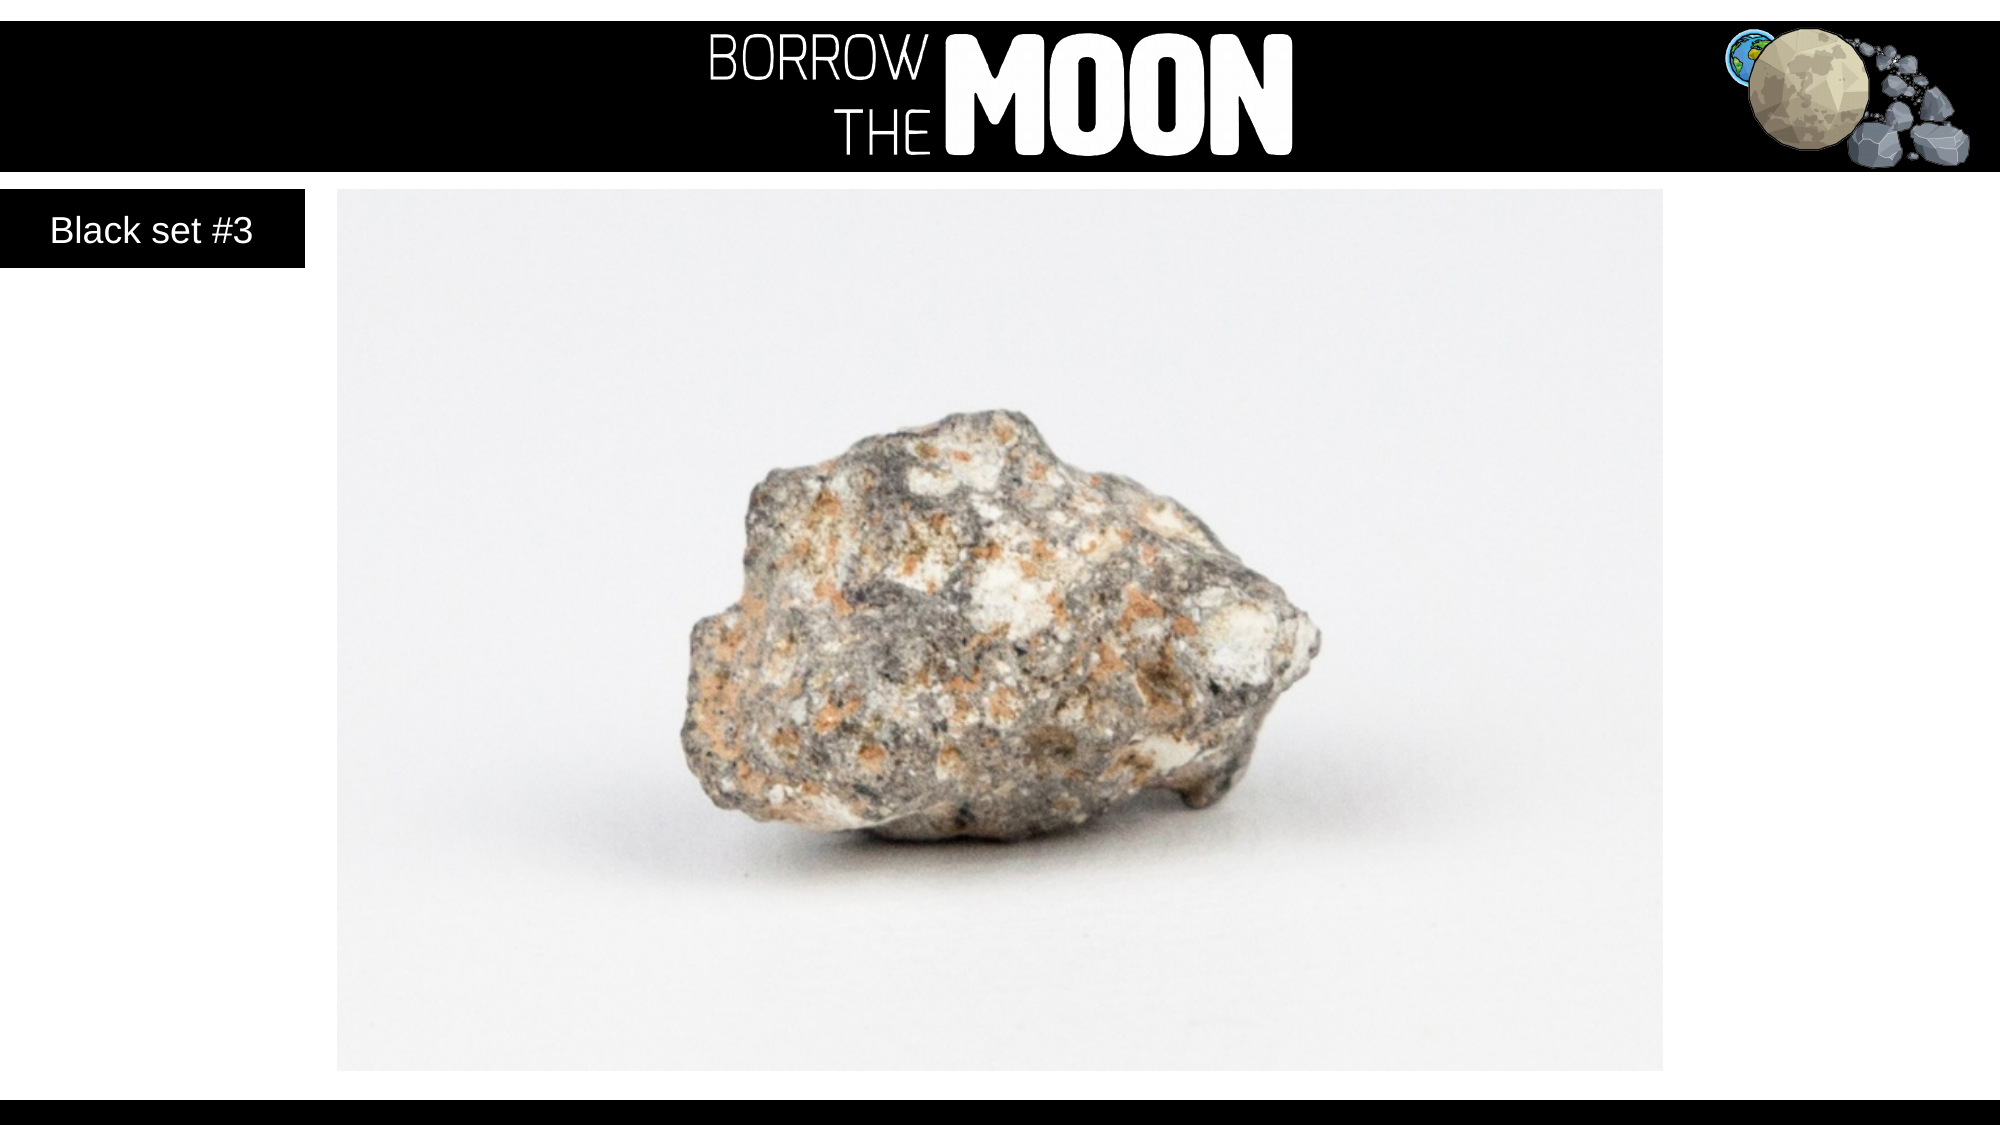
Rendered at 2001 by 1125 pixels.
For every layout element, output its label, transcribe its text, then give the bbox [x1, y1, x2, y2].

picture [337, 189, 1663, 1071]
text_box Black set #3 [0, 189, 305, 268]
